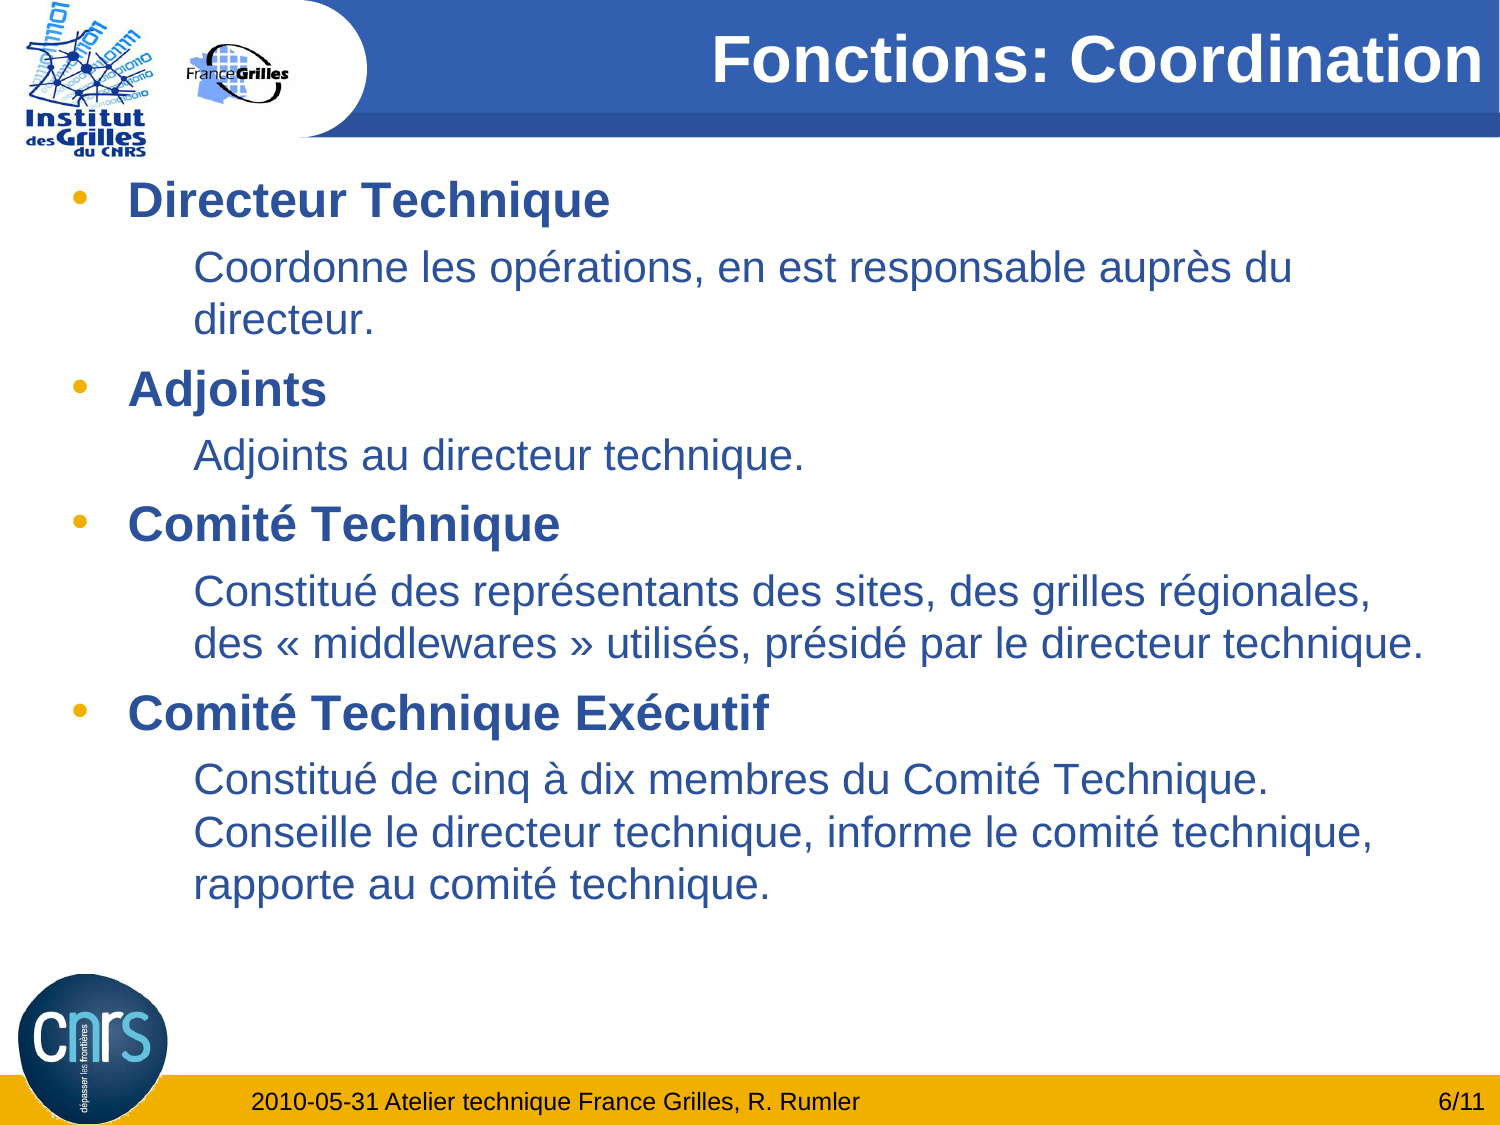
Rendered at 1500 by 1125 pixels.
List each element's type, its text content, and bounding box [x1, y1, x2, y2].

text_box 2010-05-31 Atelier technique France Grilles, R. Rumler [236, 1080, 1270, 1124]
title Fonctions: Coordination [395, 0, 1500, 152]
picture [0, 0, 298, 159]
list Directeur Technique Coordonne les opérations, en est responsable auprès du directeur. Adjoints Adjoints au directeur technique. Comité Technique Constitué des représentants des sites, des grilles régionales, des « middlewares » utilisés, présidé par le directeur technique. Comité Technique Exécutif Constitué de cinq à dix membres du Comité Technique. Conseille le directeur technique, informe le comité technique, rapporte au comité technique. [56, 159, 1466, 1052]
text_box <numéro>/11 [1299, 1080, 1500, 1124]
picture [17, 974, 168, 1125]
